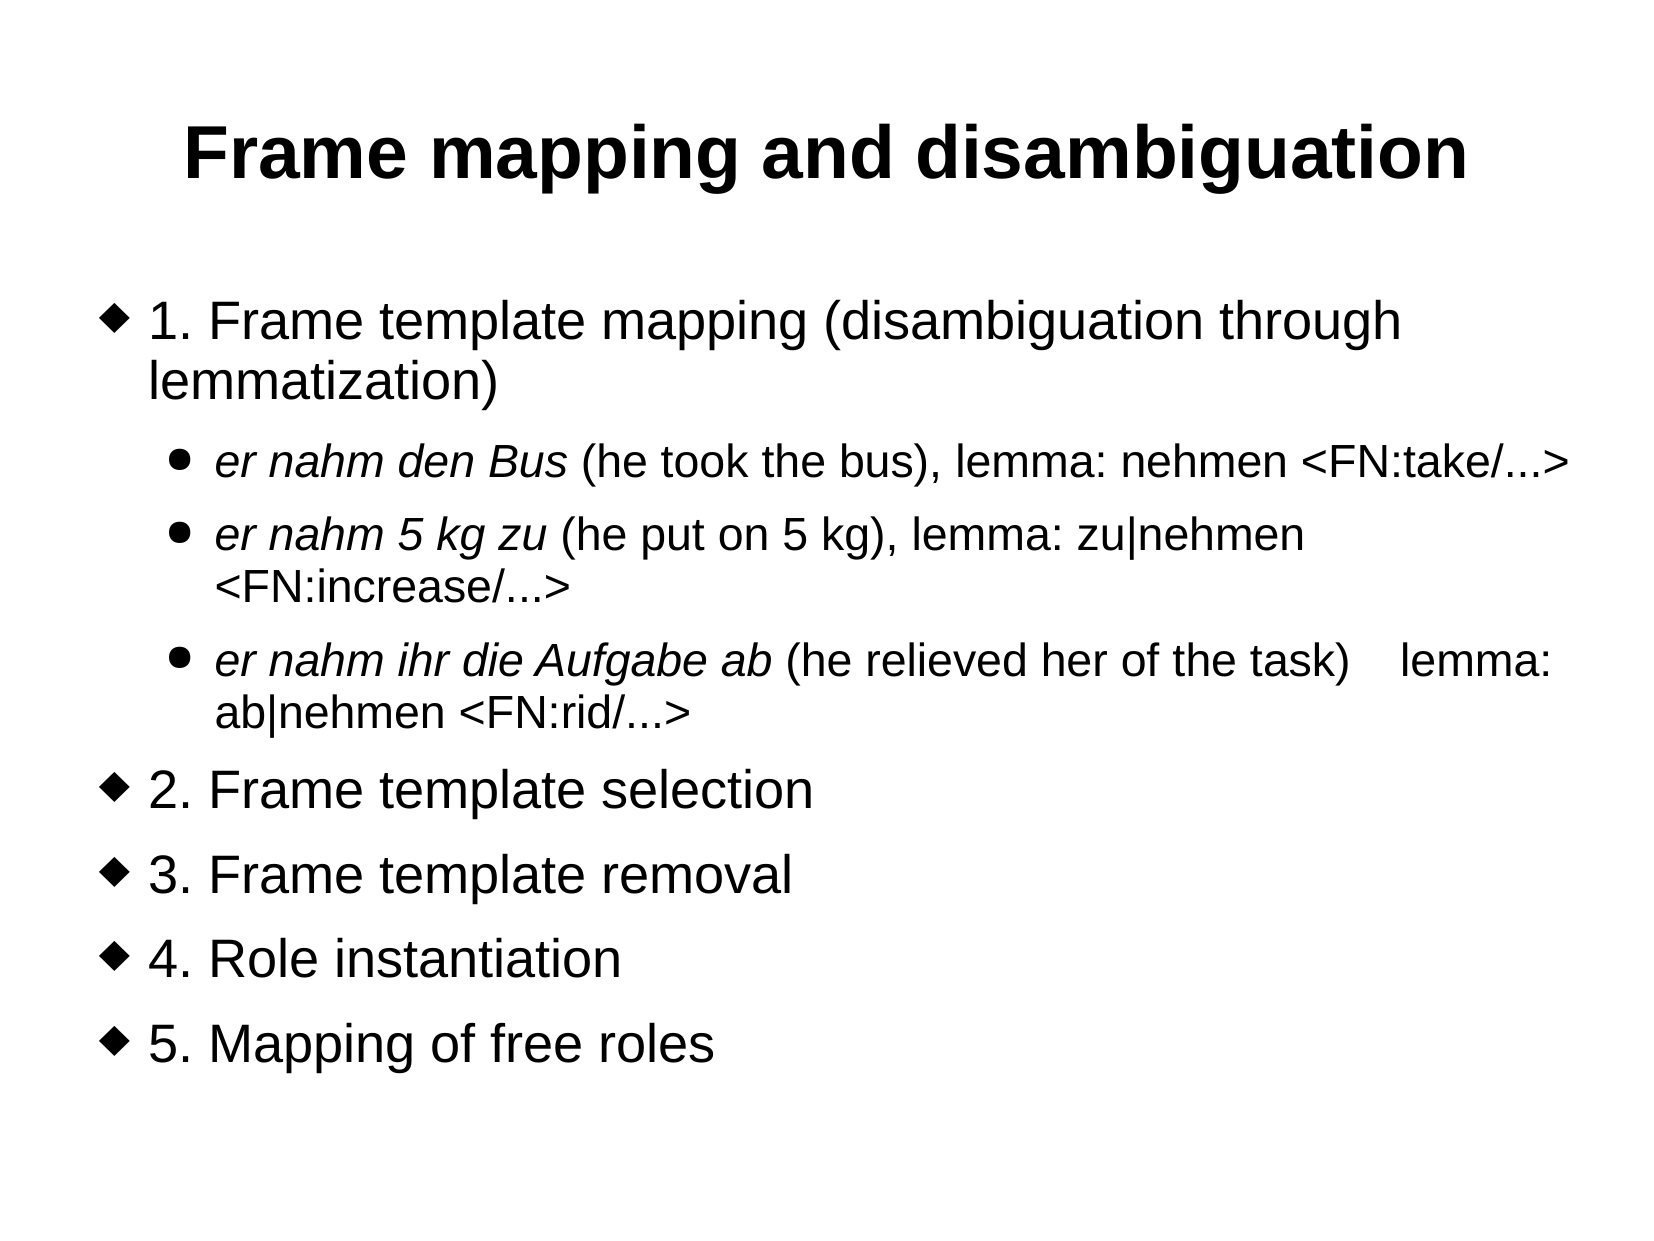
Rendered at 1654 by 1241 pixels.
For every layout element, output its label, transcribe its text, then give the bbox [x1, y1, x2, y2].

title Frame mapping and disambiguation [82, 49, 1571, 257]
list 1. Frame template mapping (disambiguation through lemmatization) er nahm den Bus (he took the bus), lemma: nehmen <FN:take/...> er nahm 5 kg zu (he put on 5 kg), lemma: zu|nehmen <FN:increase/...> er nahm ihr die Aufgabe ab (he relieved her of the task) lemma: ab|nehmen <FN:rid/...> 2. Frame template selection 3. Frame template removal 4. Role instantiation 5. Mapping of free roles [82, 290, 1571, 1109]
